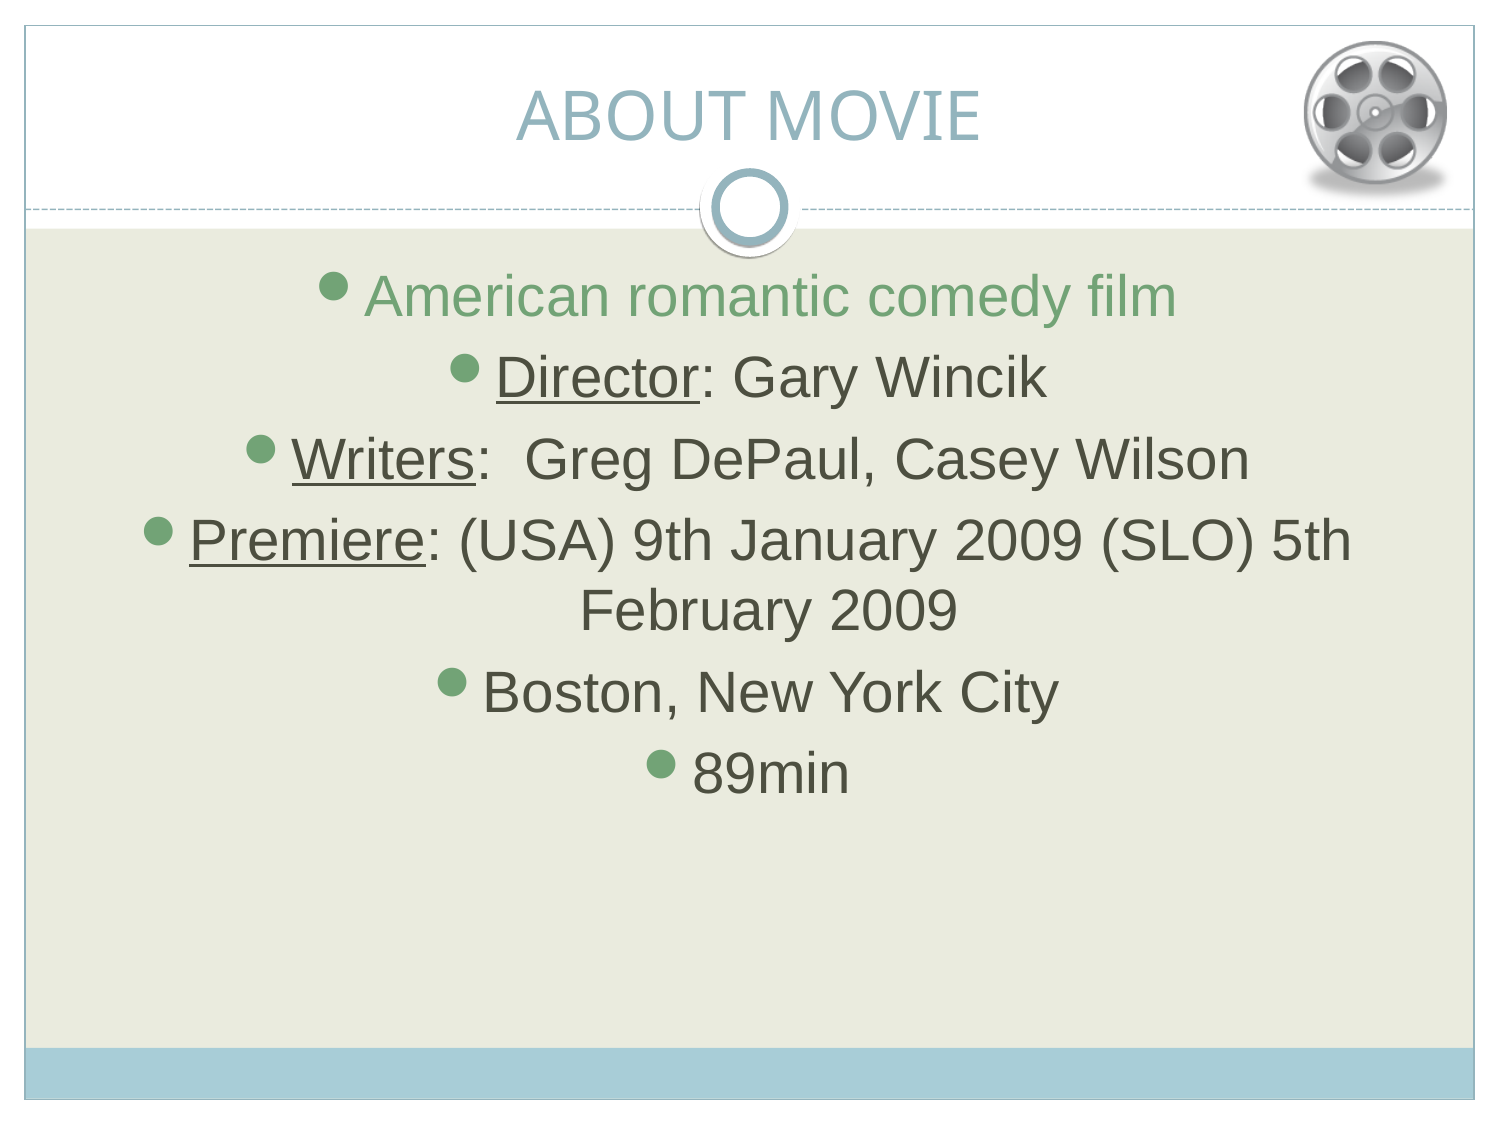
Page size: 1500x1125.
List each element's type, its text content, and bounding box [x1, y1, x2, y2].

picture [1288, 30, 1463, 205]
list American romantic comedy film Director: Gary Wincik Writers: Greg DePaul, Casey Wilson Premiere: (USA) 9th January 2009 (SLO) 5th February 2009 Boston, New York City 89min [49, 250, 1445, 1001]
title ABOUT MOVIE [49, 37, 1288, 162]
